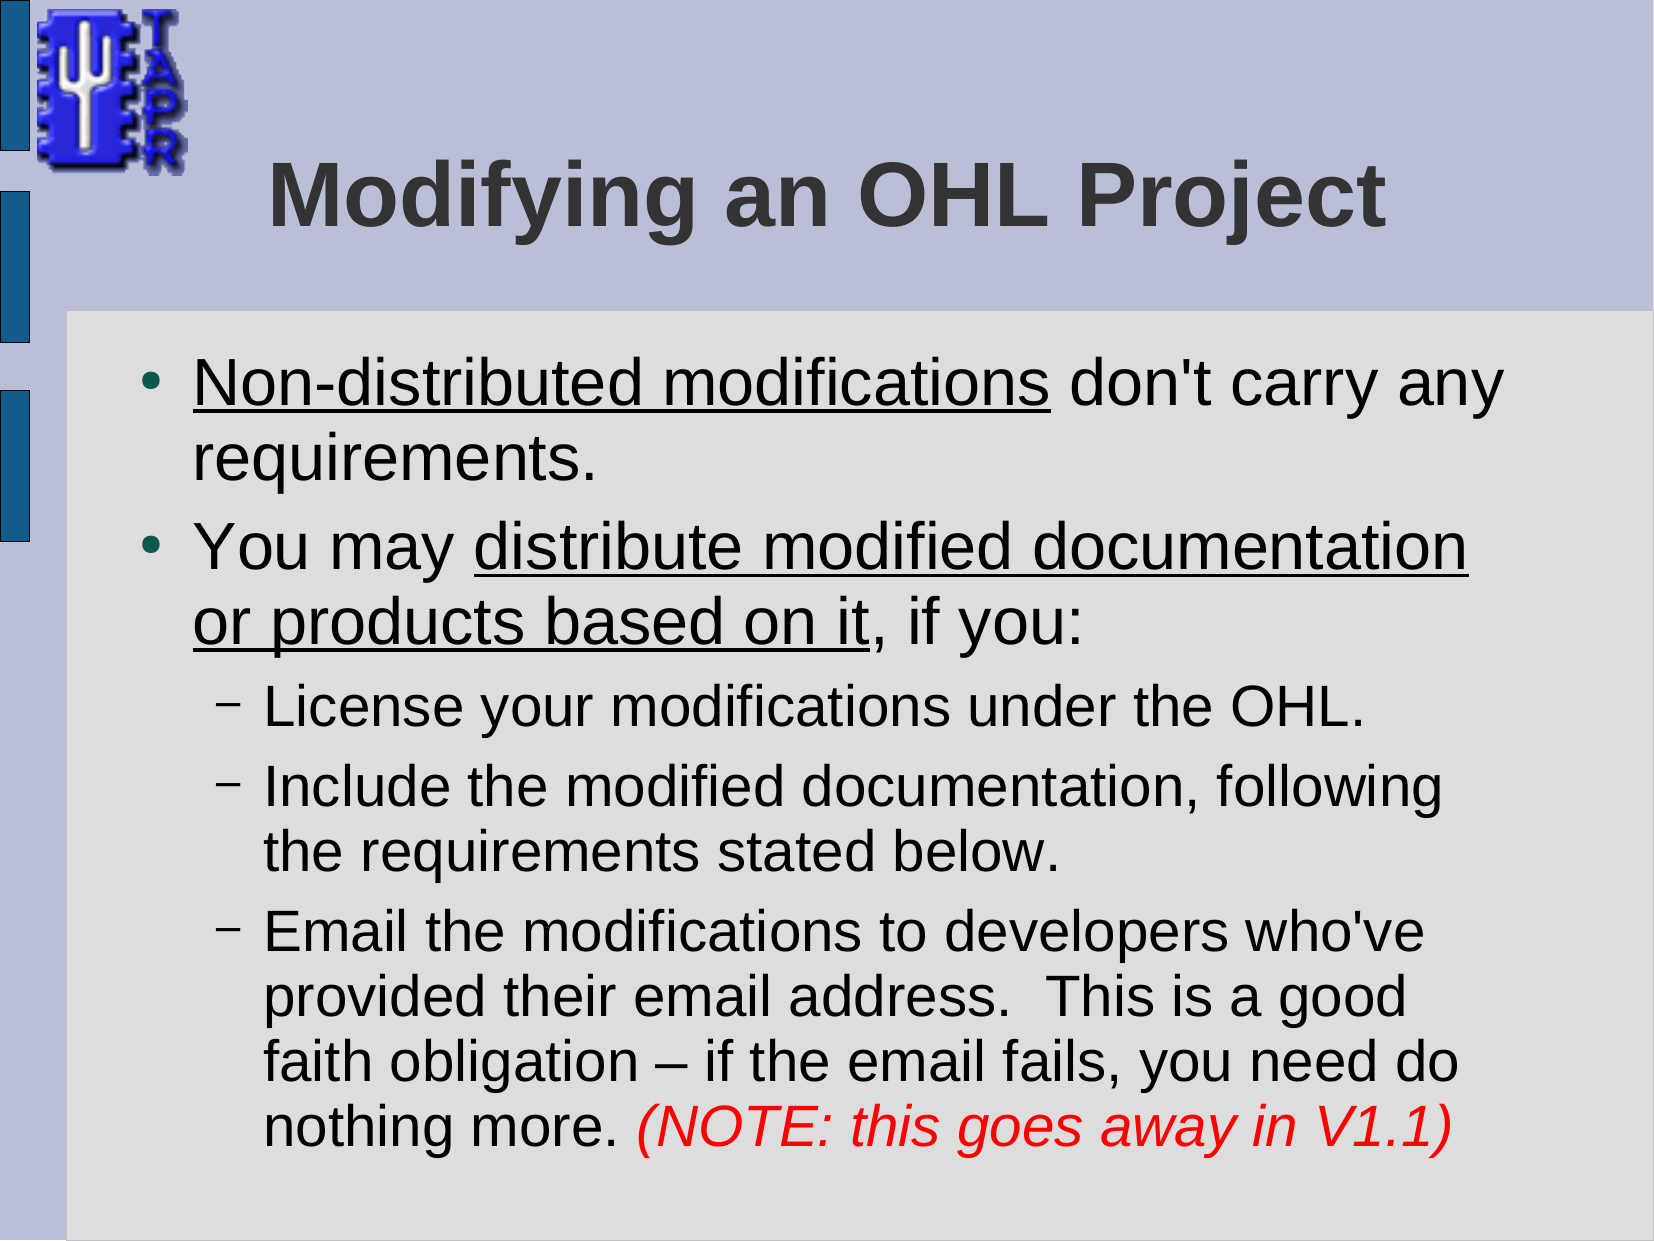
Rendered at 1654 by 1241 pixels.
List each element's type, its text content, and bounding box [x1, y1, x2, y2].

list Non-distributed modifications don't carry any requirements. You may distribute modified documentation or products based on it, if you: License your modifications under the OHL. Include the modified documentation, following the requirements stated below. Email the modifications to developers who've provided their email address. This is a good faith obligation – if the email fails, you need do nothing more. (NOTE: this goes away in V1.1) [121, 344, 1534, 1160]
picture [37, 9, 188, 176]
title Modifying an OHL Project [121, 91, 1534, 299]
